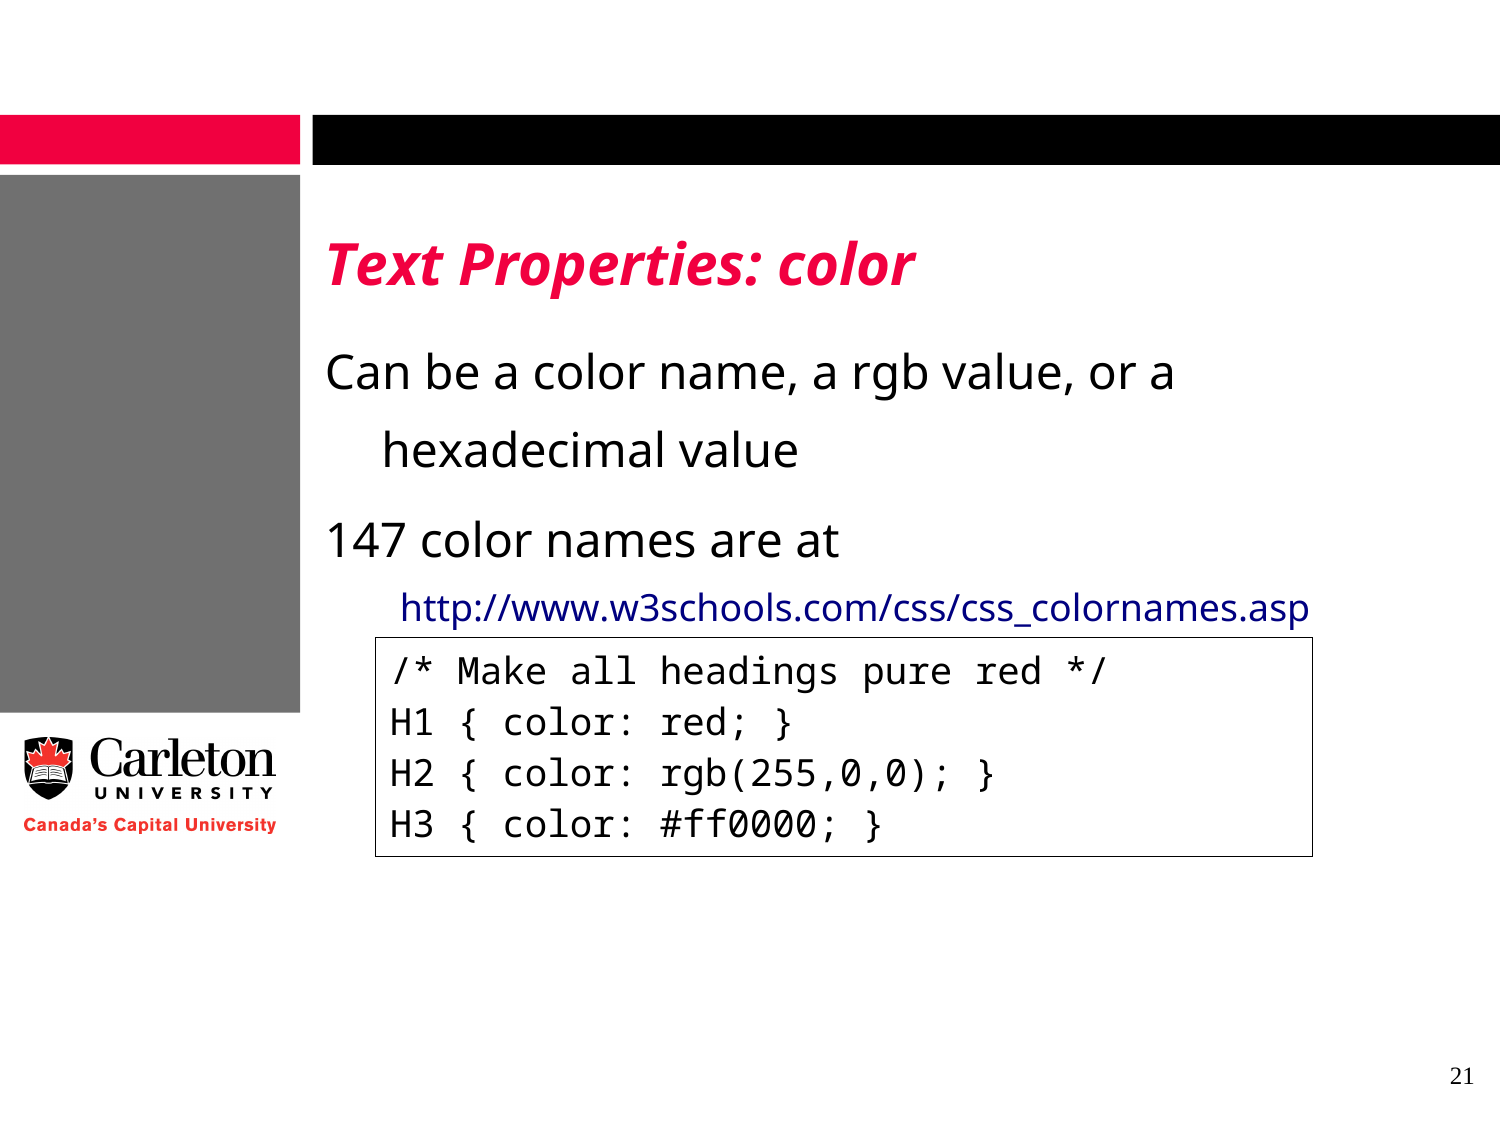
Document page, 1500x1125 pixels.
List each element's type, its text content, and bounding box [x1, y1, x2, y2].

picture [24, 737, 276, 834]
title Text Properties: color [324, 194, 1450, 324]
text_box /* Make all headings pure red */ H1 { color: red; } H2 { color: rgb(255,0,0); } H3 { color: #ff0000; } [375, 637, 1313, 834]
list Can be a color name, a rgb value, or a hexadecimal value 147 color names are at http://www.w3schools.com/css/css_colornames.asp [324, 324, 1450, 1036]
